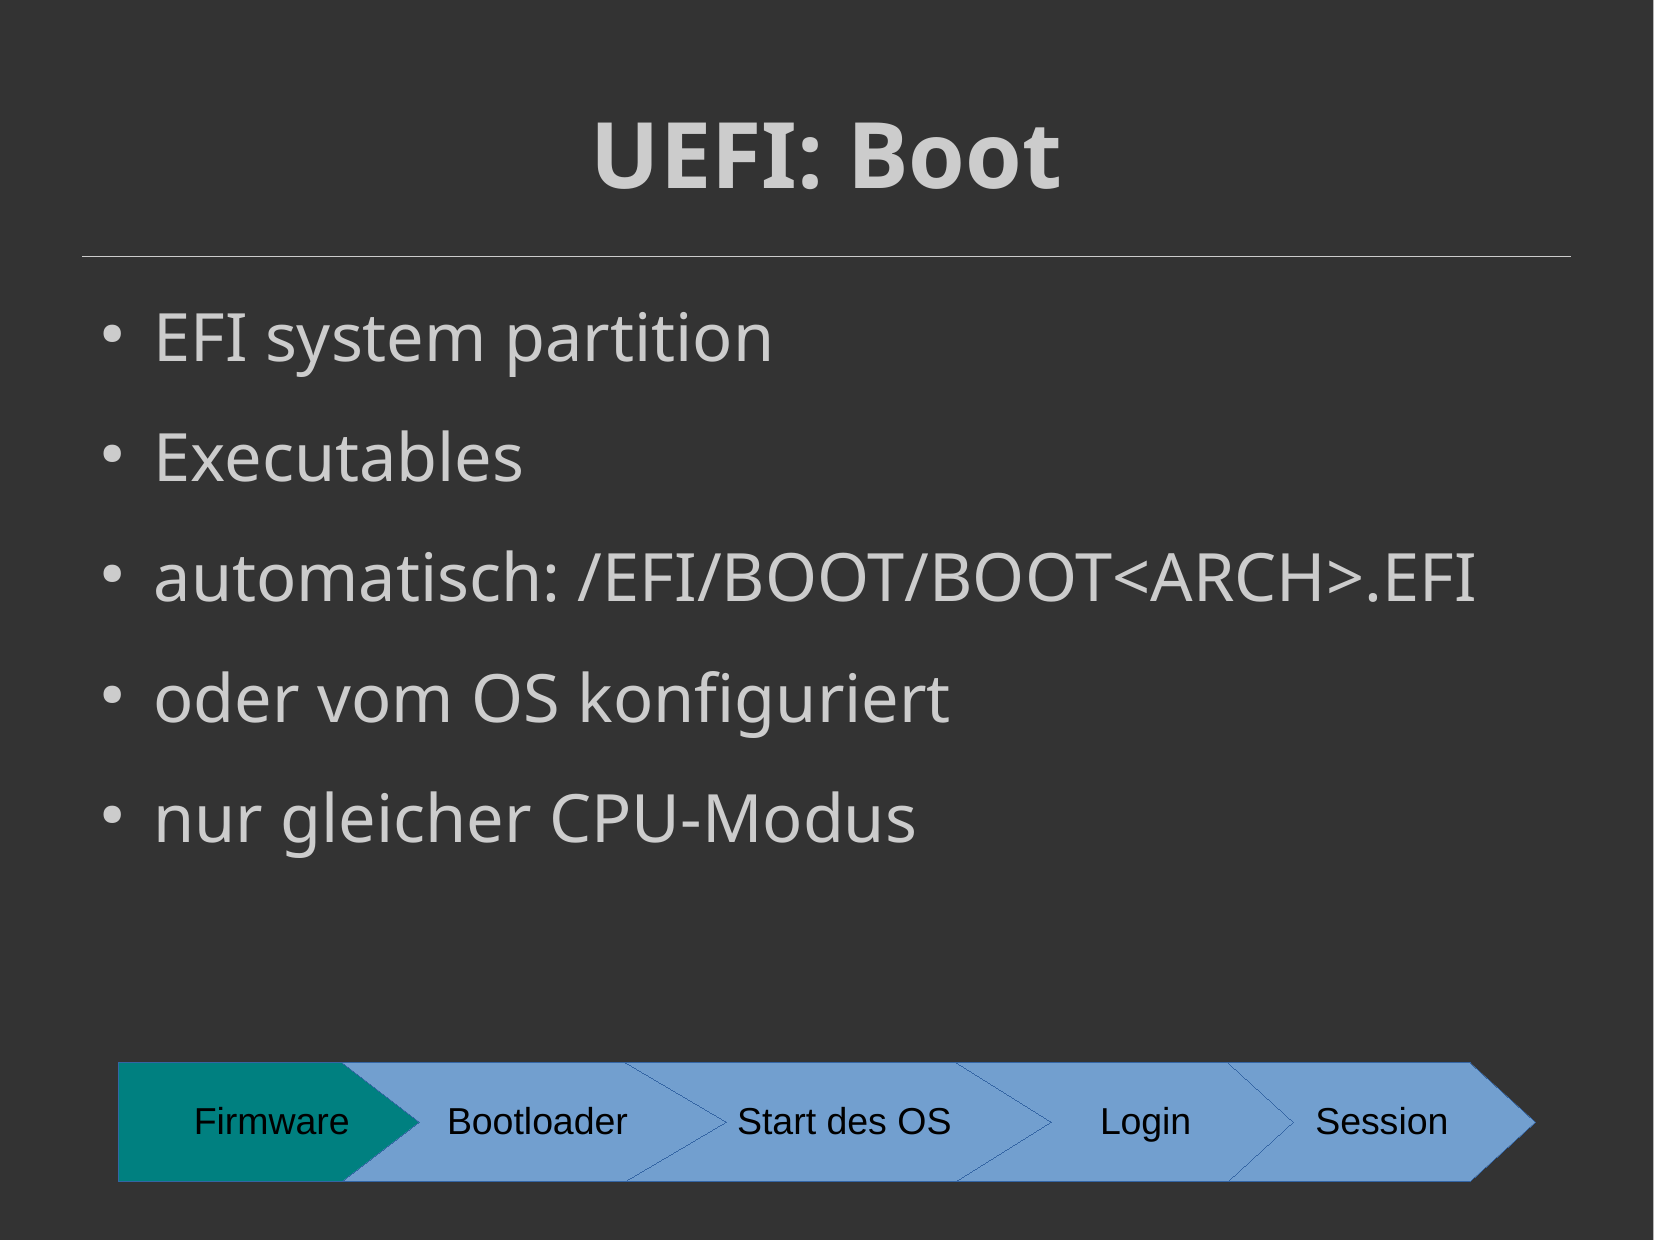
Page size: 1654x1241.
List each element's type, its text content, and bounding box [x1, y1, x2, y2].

list EFI system partition Executables automatisch: /EFI/BOOT/BOOT<ARCH>.EFI oder vom OS konfiguriert nur gleicher CPU-Modus [82, 290, 1571, 1010]
text_box Start des OS [625, 1062, 1049, 1182]
title UEFI: Boot [82, 49, 1571, 257]
text_box Login [956, 1062, 1292, 1182]
text_box Firmware [118, 1062, 418, 1182]
text_box Bootloader [342, 1062, 724, 1182]
text_box Session [1228, 1062, 1536, 1182]
